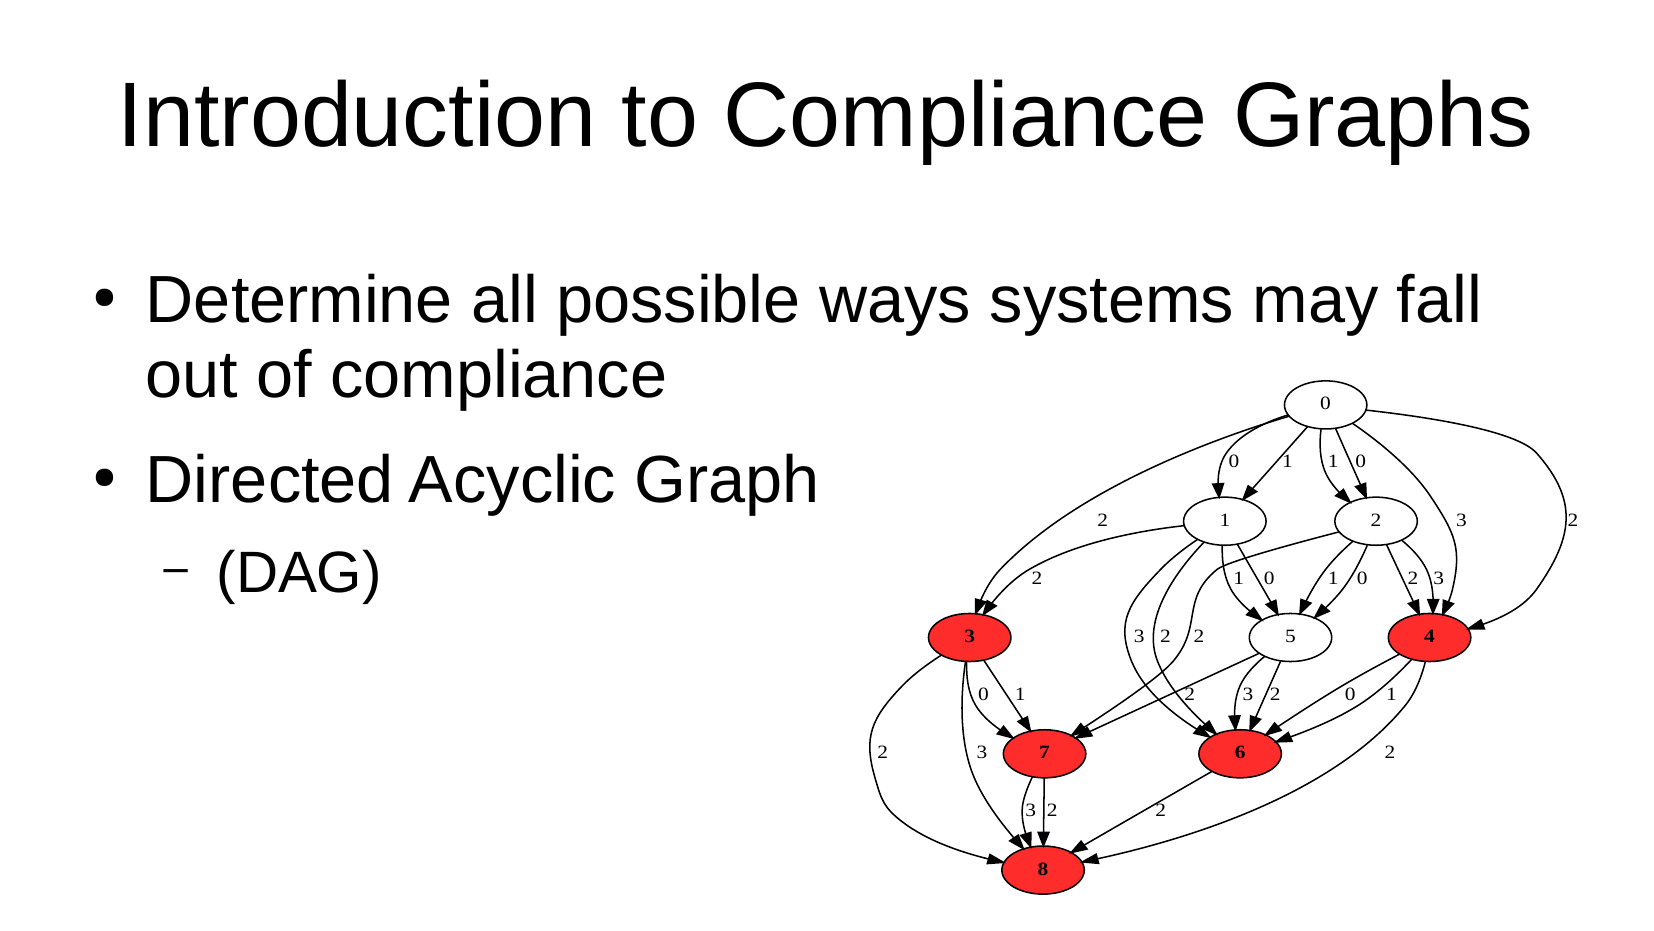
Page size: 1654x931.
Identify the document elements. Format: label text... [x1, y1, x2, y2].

list Determine all possible ways systems may fall out of compliance Directed Acyclic Graph (DAG) [75, 262, 1564, 802]
picture [862, 375, 1588, 901]
title Introduction to Compliance Graphs [82, 37, 1571, 193]
